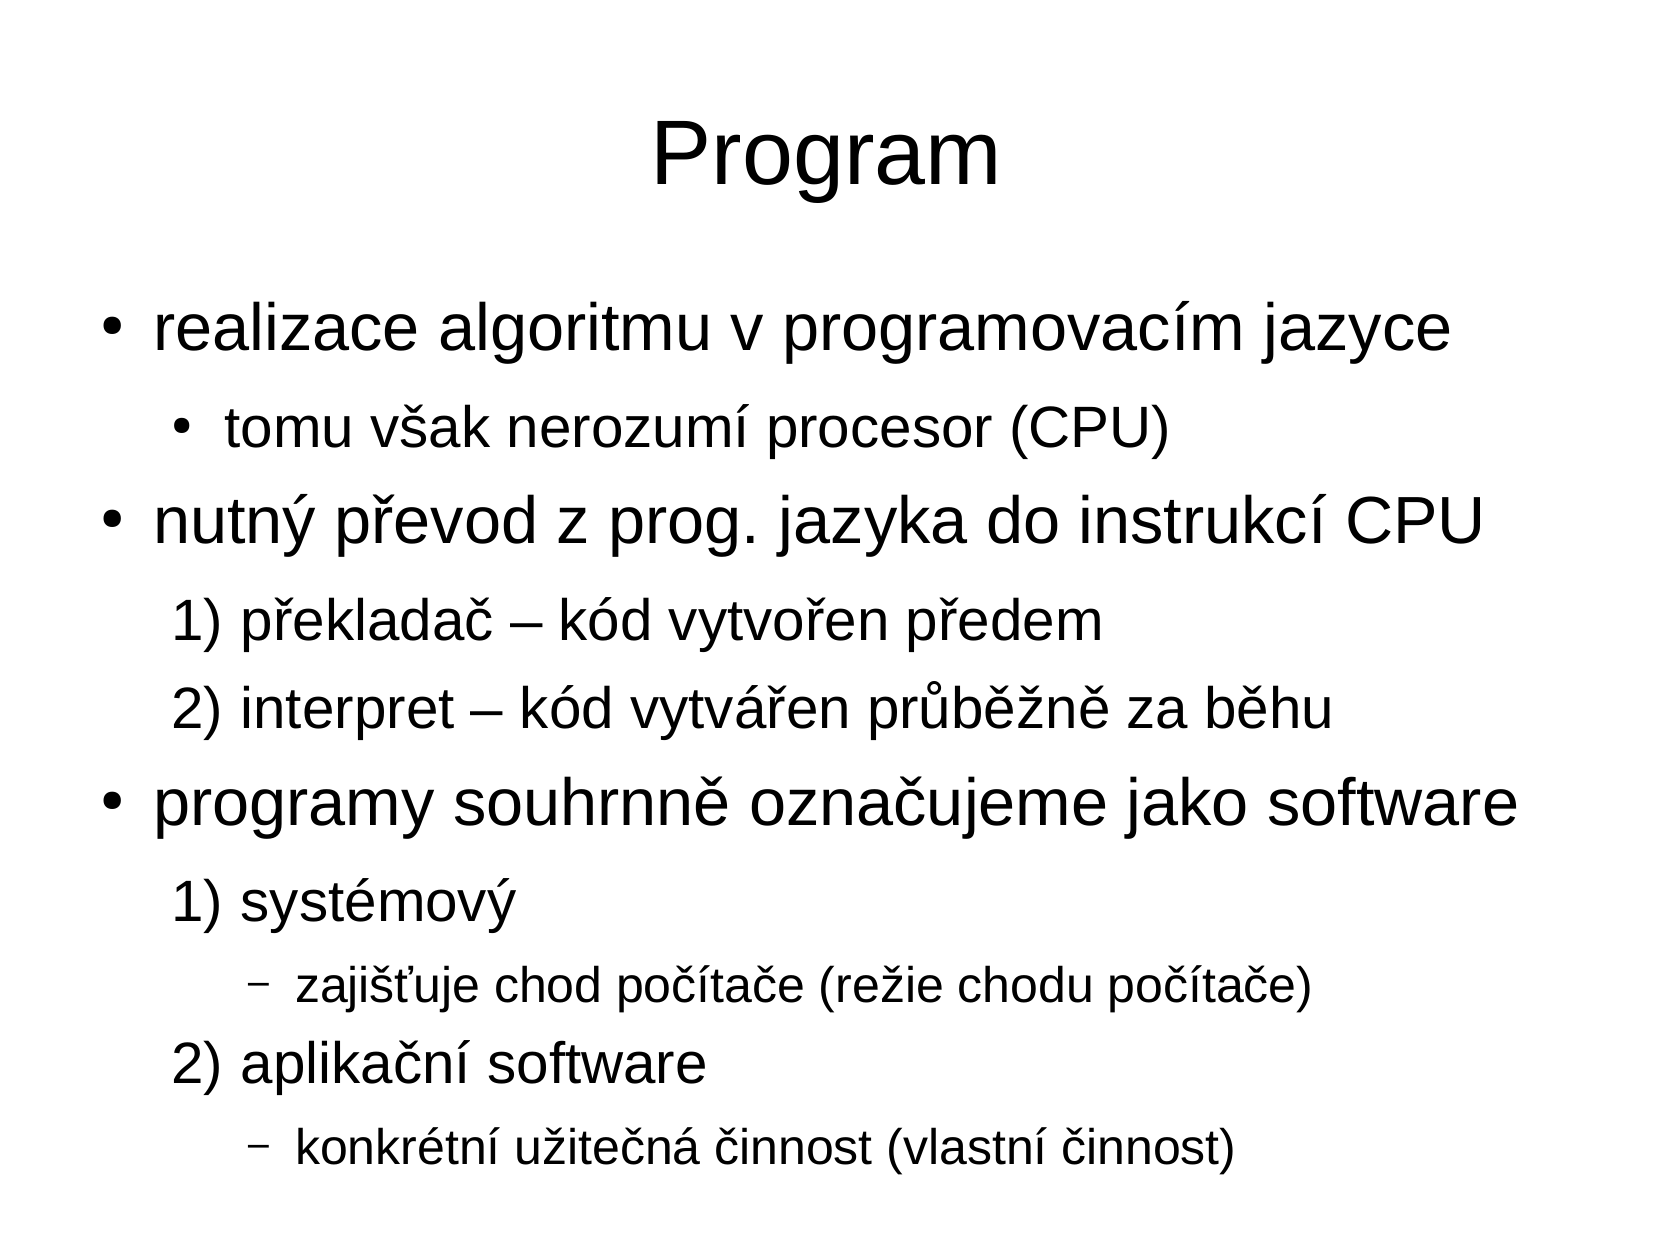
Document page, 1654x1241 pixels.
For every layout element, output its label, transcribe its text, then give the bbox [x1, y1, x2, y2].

title Program [82, 56, 1571, 250]
list realizace algoritmu v programovacím jazyce tomu však nerozumí procesor (CPU) nutný převod z prog. jazyka do instrukcí CPU překladač – kód vytvořen předem interpret – kód vytvářen průběžně za běhu programy souhrnně označujeme jako software systémový zajišťuje chod počítače (režie chodu počítače) aplikační software konkrétní užitečná činnost (vlastní činnost) [82, 290, 1571, 1176]
